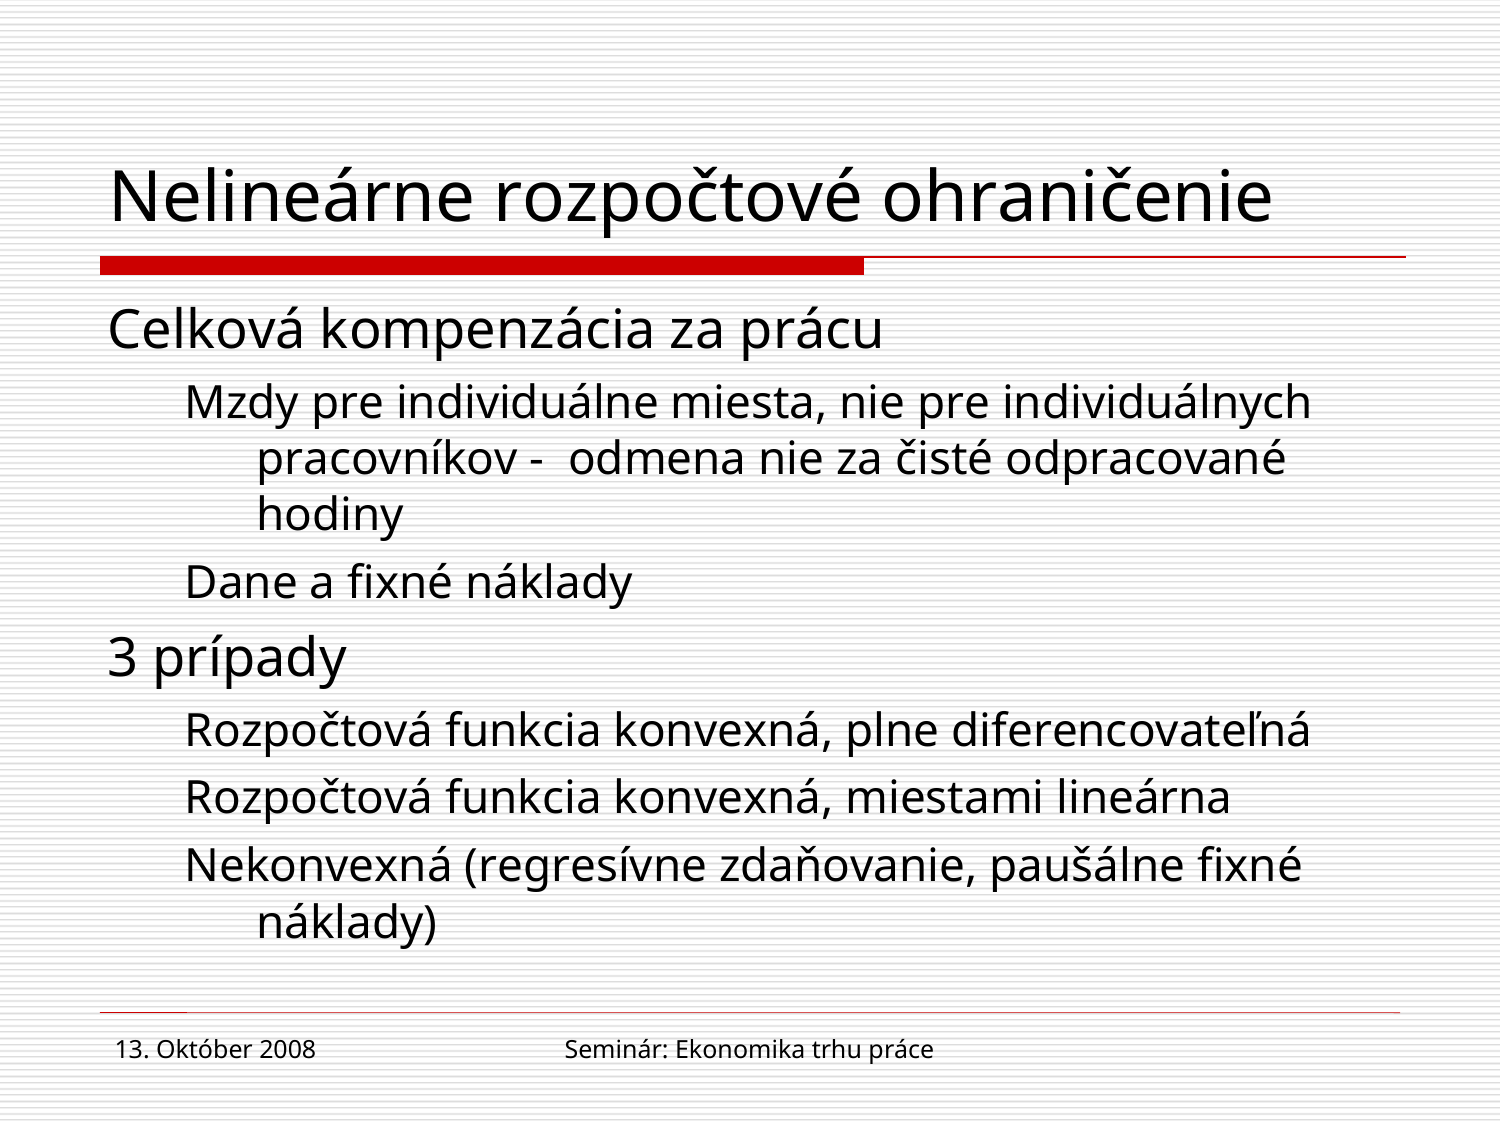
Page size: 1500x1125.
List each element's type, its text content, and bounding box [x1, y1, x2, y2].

title Nelineárne rozpočtové ohraničenie [94, 49, 1407, 250]
list Celková kompenzácia za prácu Mzdy pre individuálne miesta, nie pre individuálnych pracovníkov - odmena nie za čisté odpracované hodiny Dane a fixné náklady 3 prípady Rozpočtová funkcia konvexná, plne diferencovateľná Rozpočtová funkcia konvexná, miestami lineárna Nekonvexná (regresívne zdaňovanie, paušálne fixné náklady)‏ [92, 287, 1406, 988]
picture [0, 0, 1500, 1125]
